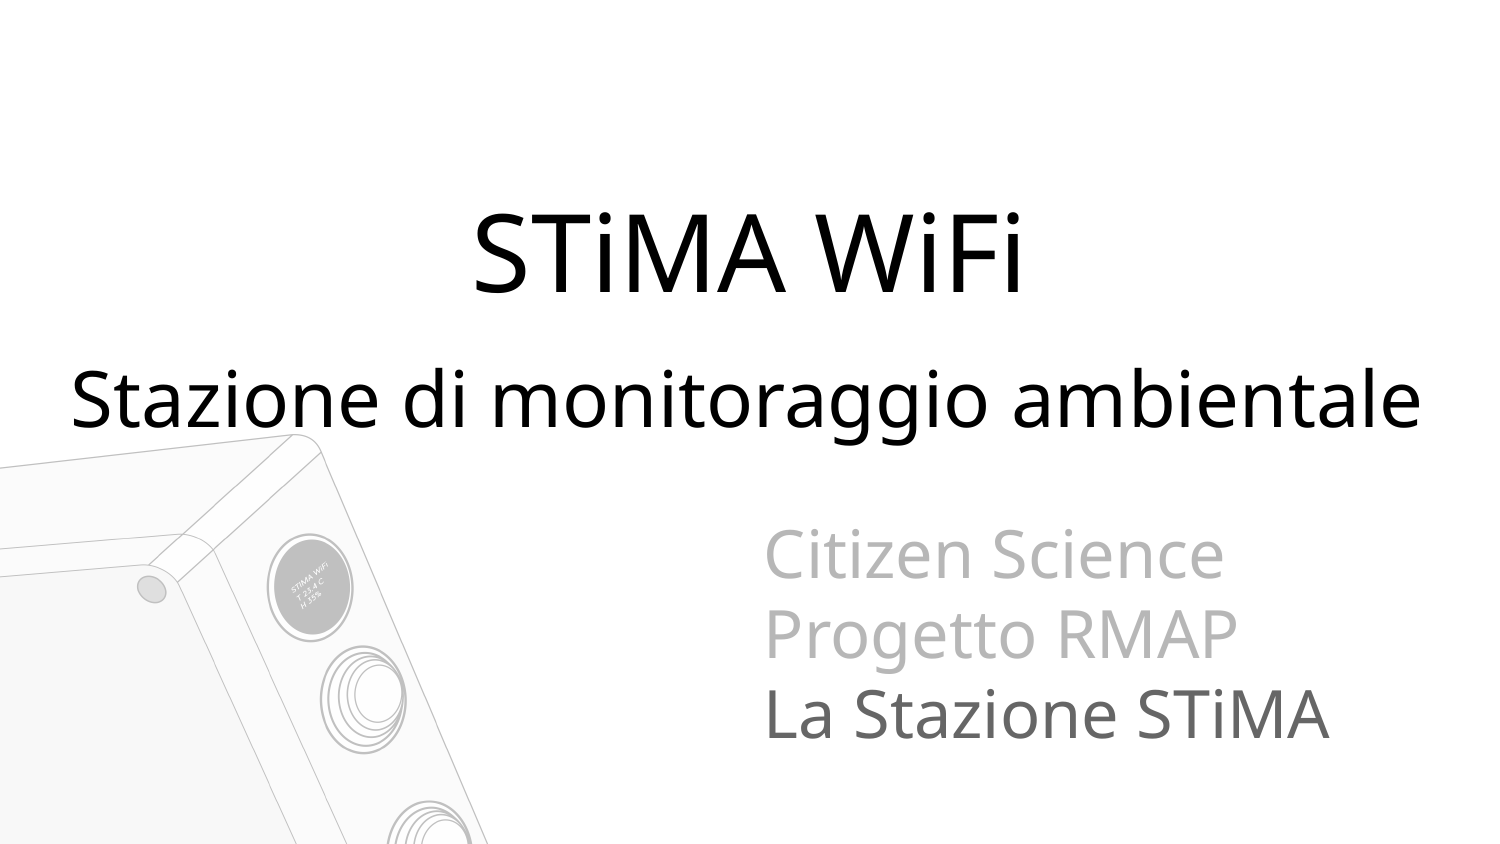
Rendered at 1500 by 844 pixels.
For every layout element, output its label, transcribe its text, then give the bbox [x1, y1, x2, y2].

picture [0, 434, 492, 844]
title STiMA WiFi [51, 122, 1449, 459]
text_box Citizen Science Progetto RMAP La Stazione STiMA [749, 496, 1372, 767]
subtitle Stazione di monitoraggio ambientale [49, 334, 1447, 465]
